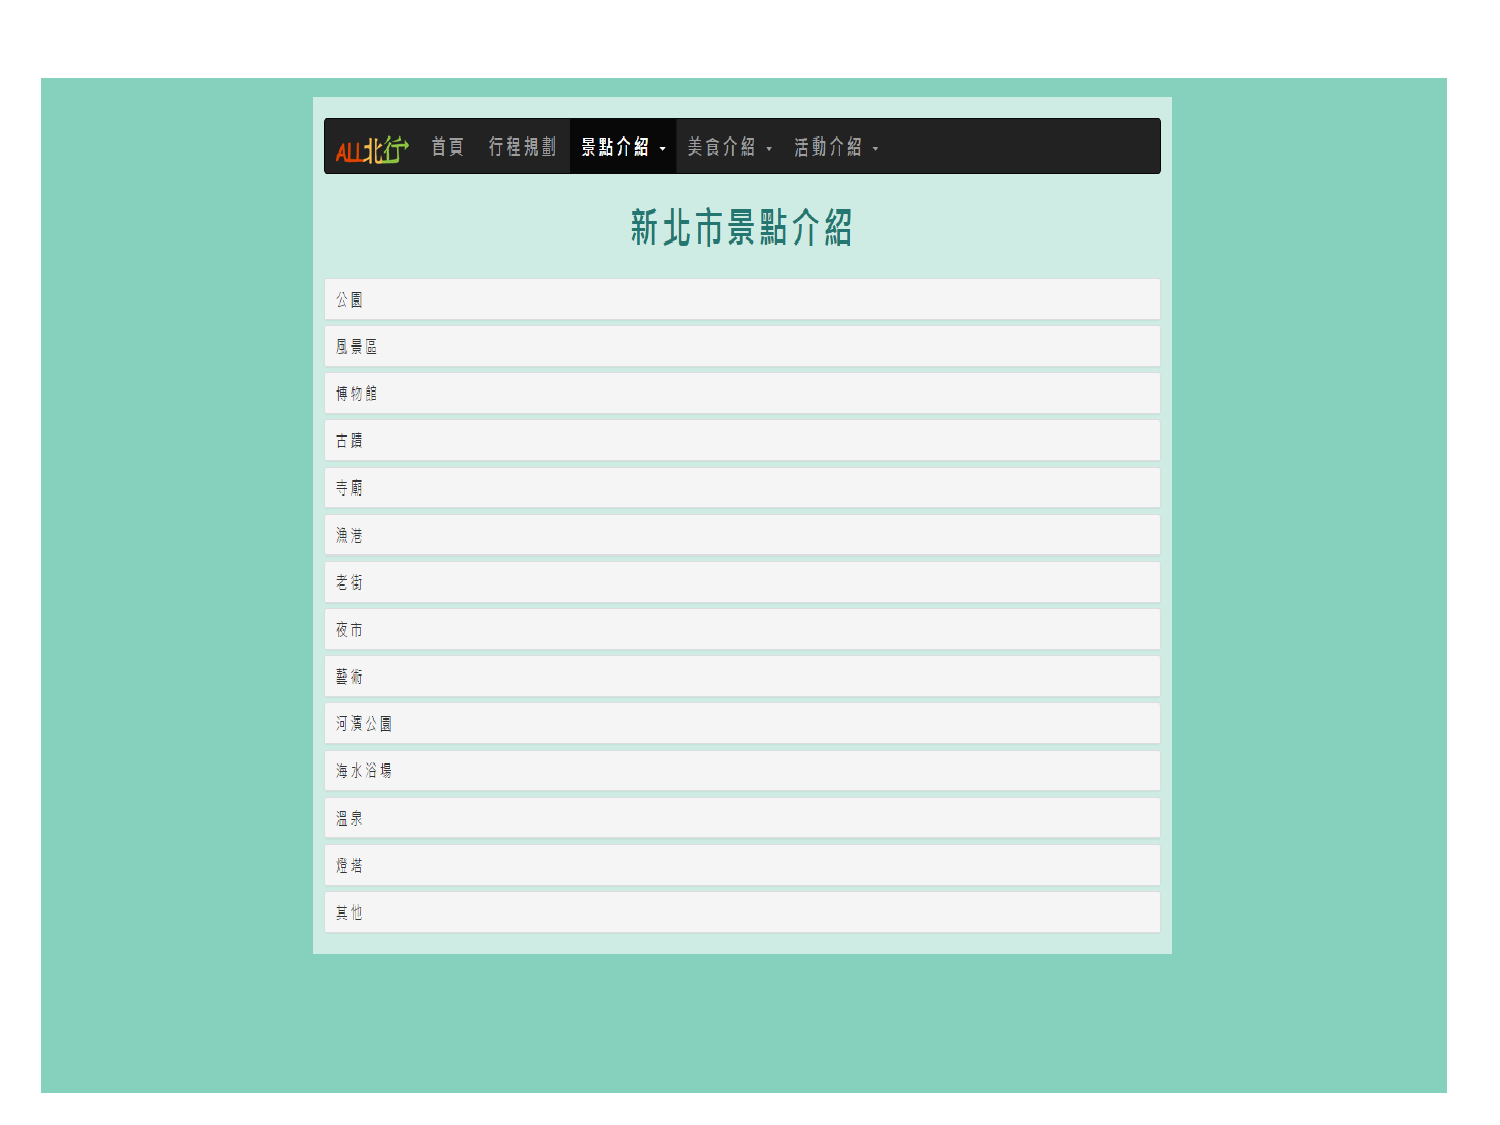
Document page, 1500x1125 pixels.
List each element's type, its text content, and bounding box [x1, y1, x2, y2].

text_box 27 [1074, 1093, 1426, 1103]
picture [41, 78, 1447, 1093]
text_box ALL北行 [512, 1093, 988, 1103]
